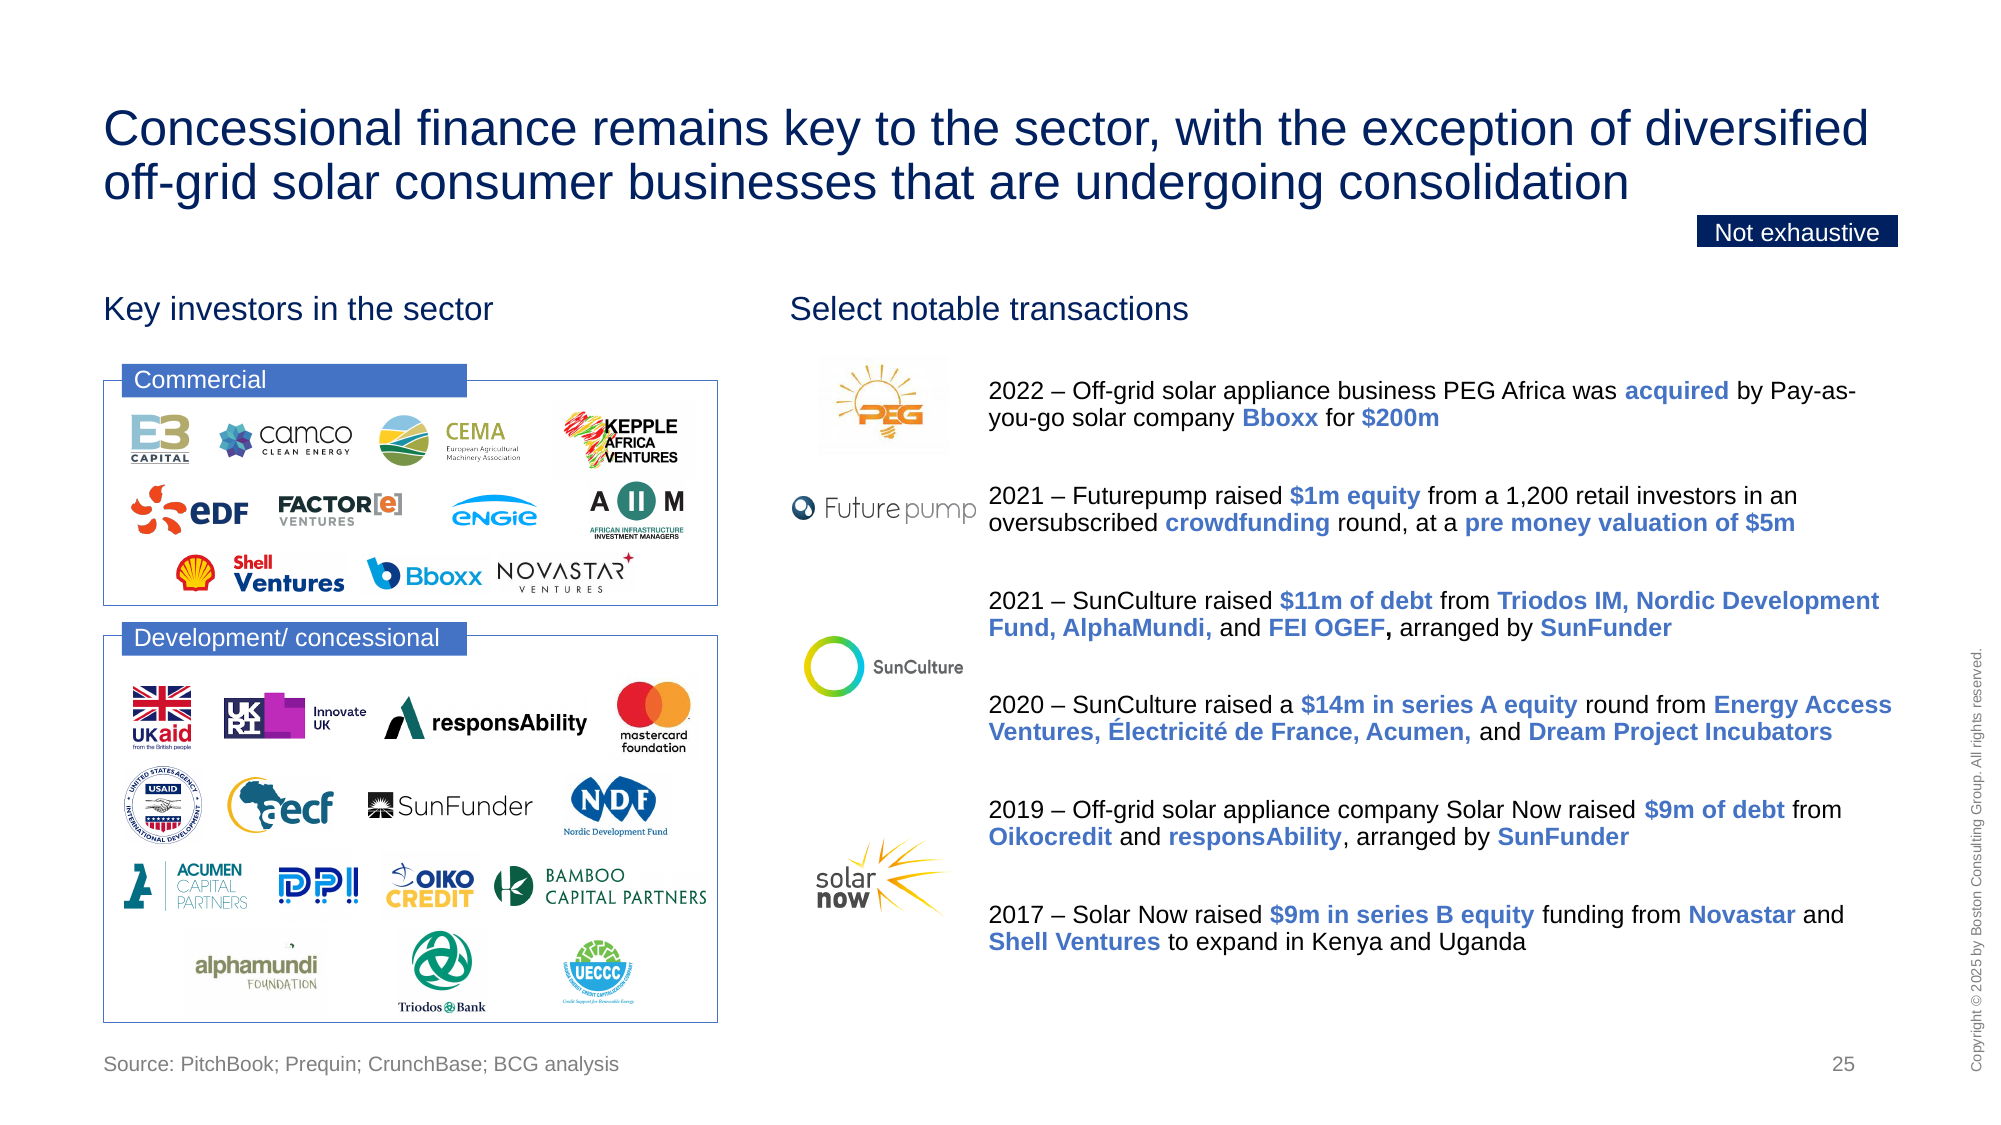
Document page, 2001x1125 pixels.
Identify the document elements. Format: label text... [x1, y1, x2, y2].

picture [127, 412, 193, 468]
text_box [103, 635, 718, 1023]
text_box Development/ concessional [121, 622, 467, 656]
text_box 2020 – SunCulture raised a $14m in series A equity round from Energy Access Ventures, Électricité de France, Acumen, and Dream Project Incubators [988, 684, 1897, 755]
text_box Select notable transactions [789, 268, 1897, 327]
picture [218, 422, 353, 459]
picture [792, 496, 976, 524]
picture [494, 866, 706, 906]
text_box Commercial [121, 363, 467, 398]
text_box 2017 – Solar Now raised $9m in series B equity funding from Novastar and Shell Ventures to expand in Kenya and Uganda [988, 893, 1897, 964]
picture [227, 777, 334, 833]
picture [607, 671, 700, 765]
picture [124, 767, 202, 844]
text_box 2019 – Off-grid solar appliance company Solar Now raised $9m of debt from Oikocredit and responsAbility, arranged by SunFunder [988, 788, 1897, 859]
picture [432, 483, 557, 536]
picture [804, 637, 963, 697]
text_box Not exhaustive [1697, 215, 1898, 247]
text_box [103, 380, 718, 606]
text_box 2022 – Off-grid solar appliance business PEG Africa was acquired by Pay-as-you-go solar company Bboxx for $200m [988, 370, 1897, 441]
text_box Source: PitchBook; Prequin; CrunchBase; BCG analysis [103, 1054, 1585, 1076]
picture [130, 483, 249, 536]
picture [562, 773, 672, 837]
picture [815, 835, 953, 917]
title Concessional finance remains key to the sector, with the exception of diversified off-grid solar consumer businesses that are undergoing consolidation [103, 102, 1897, 212]
picture [361, 554, 493, 595]
picture [185, 928, 327, 1016]
picture [378, 414, 520, 467]
picture [384, 696, 587, 739]
picture [498, 552, 634, 594]
picture [368, 792, 537, 818]
text_box 2021 – SunCulture raised $11m of debt from Triodos IM, Nordic Development Fund, AlphaMundi, and FEI OGEF, arranged by SunFunder [988, 579, 1897, 650]
picture [545, 398, 703, 540]
picture [398, 929, 488, 1015]
picture [133, 686, 191, 750]
picture [558, 940, 638, 1004]
picture [379, 850, 481, 921]
picture [174, 553, 346, 593]
text_box Key investors in the sector [103, 268, 718, 327]
picture [818, 340, 949, 471]
picture [124, 861, 247, 911]
picture [279, 846, 358, 925]
picture [279, 482, 402, 537]
text_box 2021 – Futurepump raised $1m equity from a 1,200 retail investors in an oversubscribed crowdfunding round, at a pre money valuation of $5m [988, 474, 1897, 545]
picture [217, 684, 371, 751]
